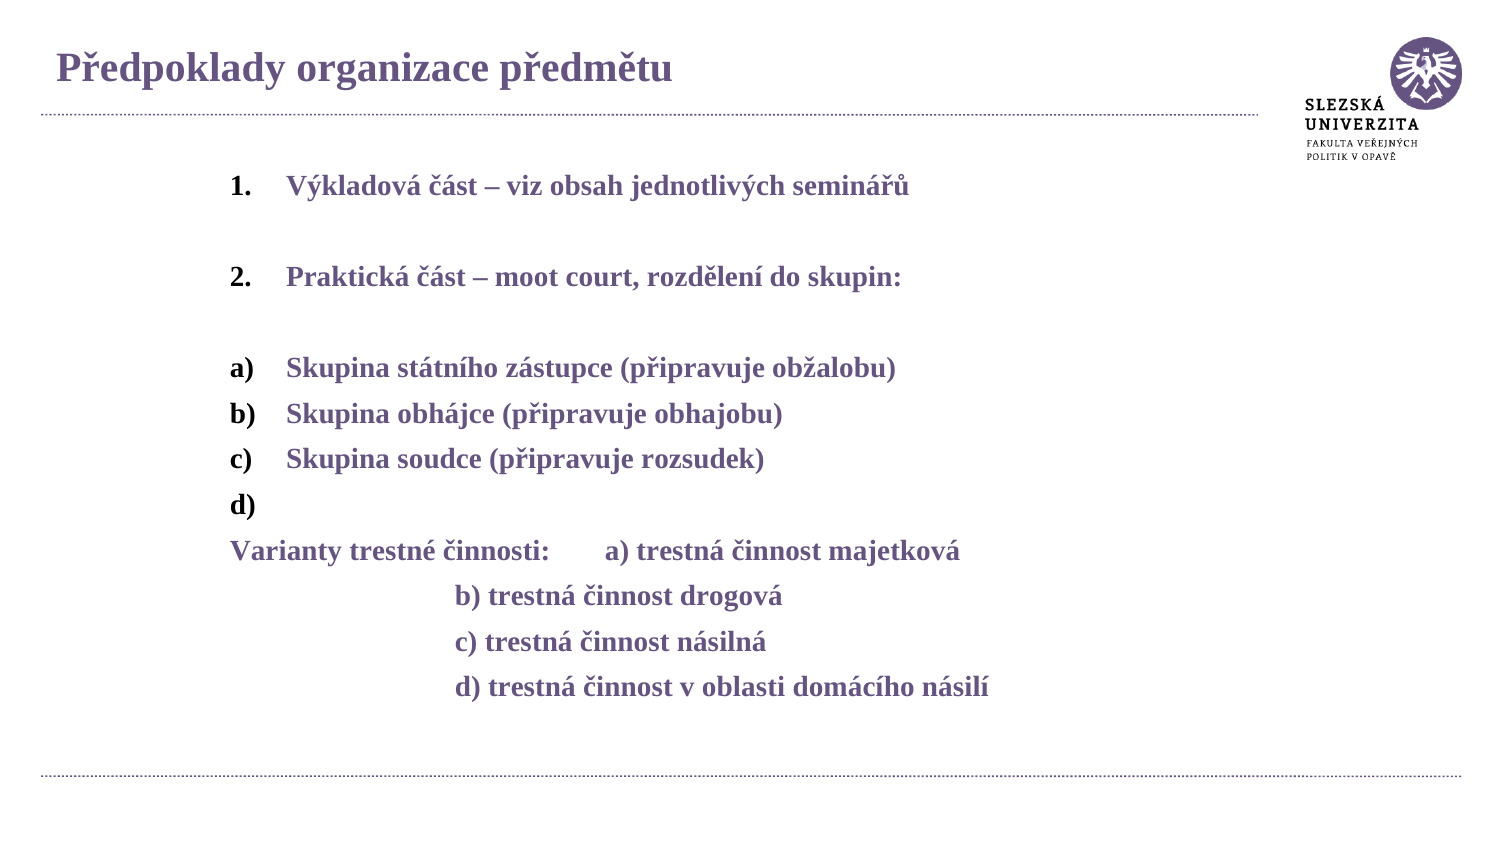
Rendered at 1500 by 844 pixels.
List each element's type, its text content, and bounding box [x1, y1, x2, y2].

title Předpoklady organizace předmětu [41, 32, 786, 116]
text_box Výkladová část – viz obsah jednotlivých seminářů Praktická část – moot court, rozdělení do skupin: Skupina státního zástupce (připravuje obžalobu) Skupina obhájce (připravuje obhajobu) Skupina soudce (připravuje rozsudek) Varianty trestné činnosti: a) trestná činnost majetková b) trestná činnost drogová c) trestná činnost násilná d) trestná činnost v oblasti domácího násilí [64, 161, 1361, 778]
